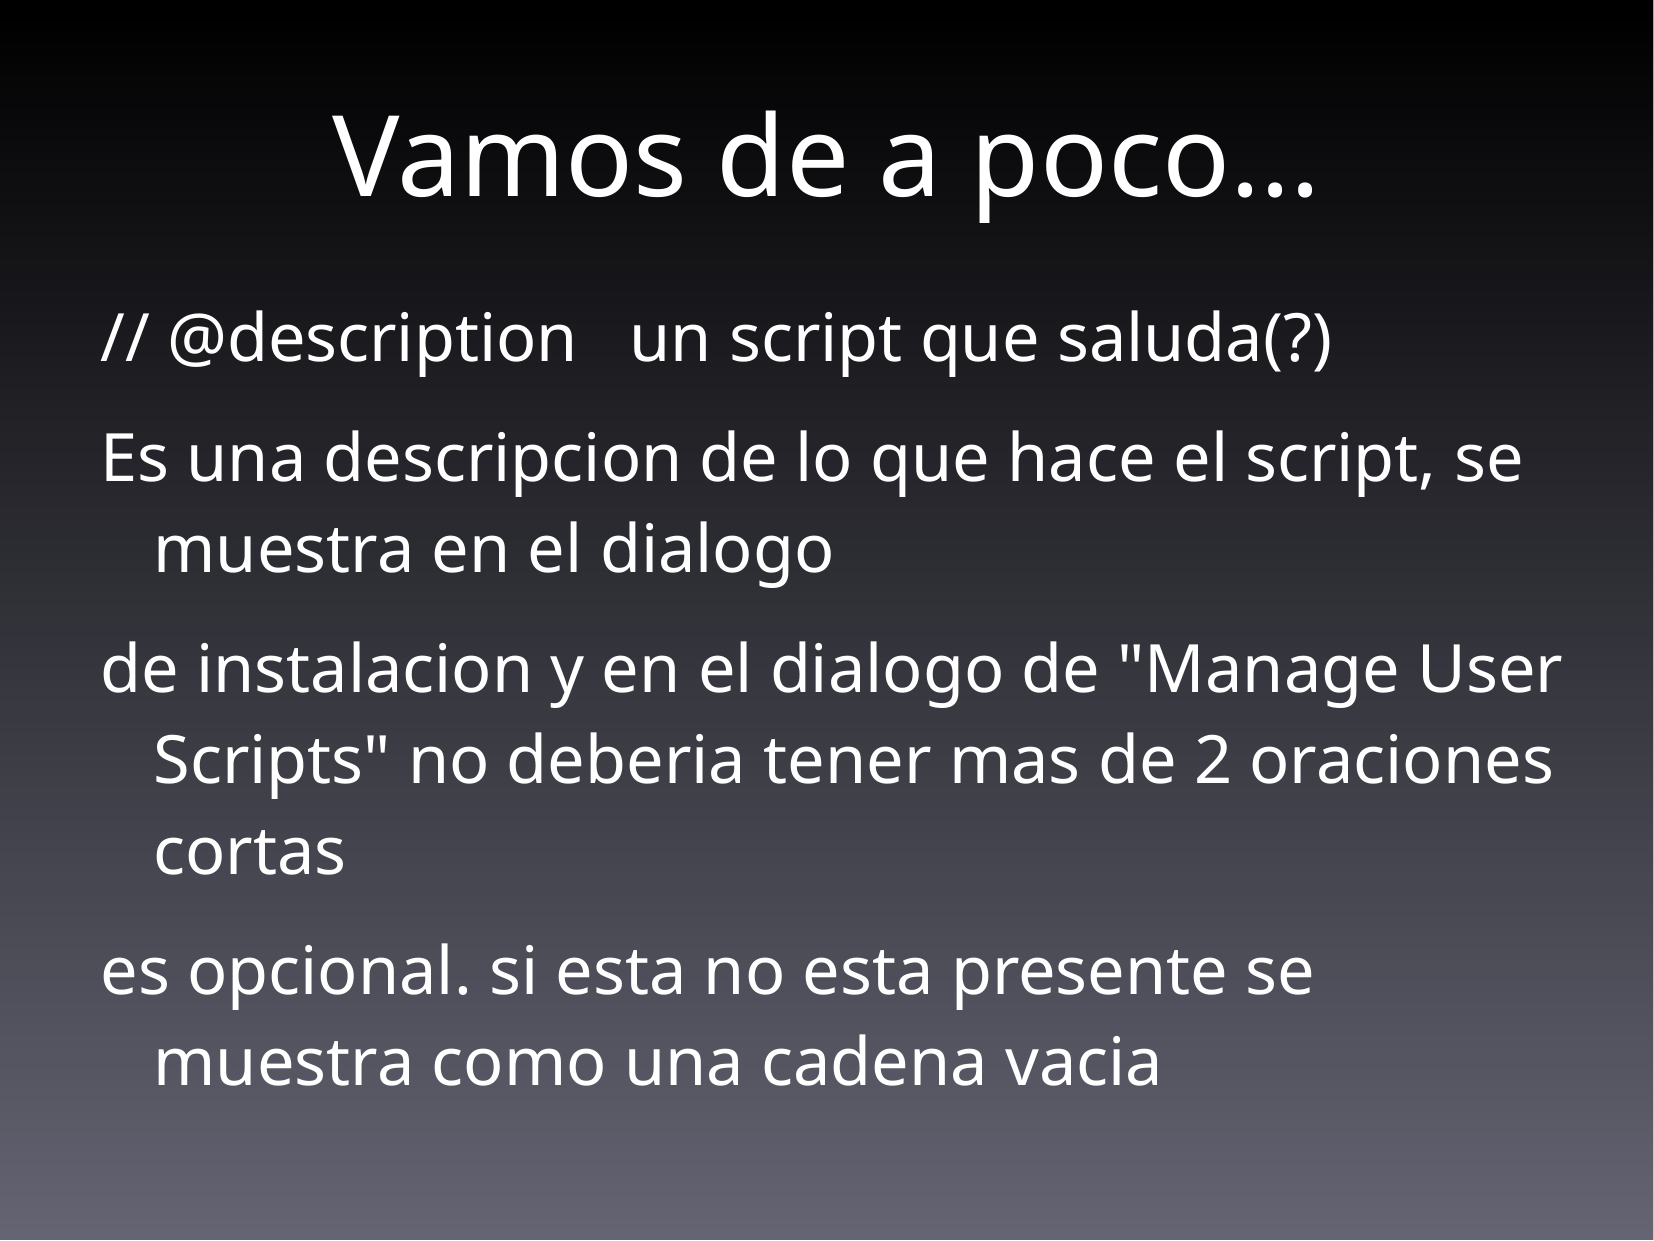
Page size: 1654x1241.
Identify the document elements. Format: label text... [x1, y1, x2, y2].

title Vamos de a poco... [82, 56, 1571, 250]
list // @description un script que saluda(?) Es una descripcion de lo que hace el script, se muestra en el dialogo de instalacion y en el dialogo de "Manage User Scripts" no deberia tener mas de 2 oraciones cortas es opcional. si esta no esta presente se muestra como una cadena vacia [82, 290, 1571, 1094]
